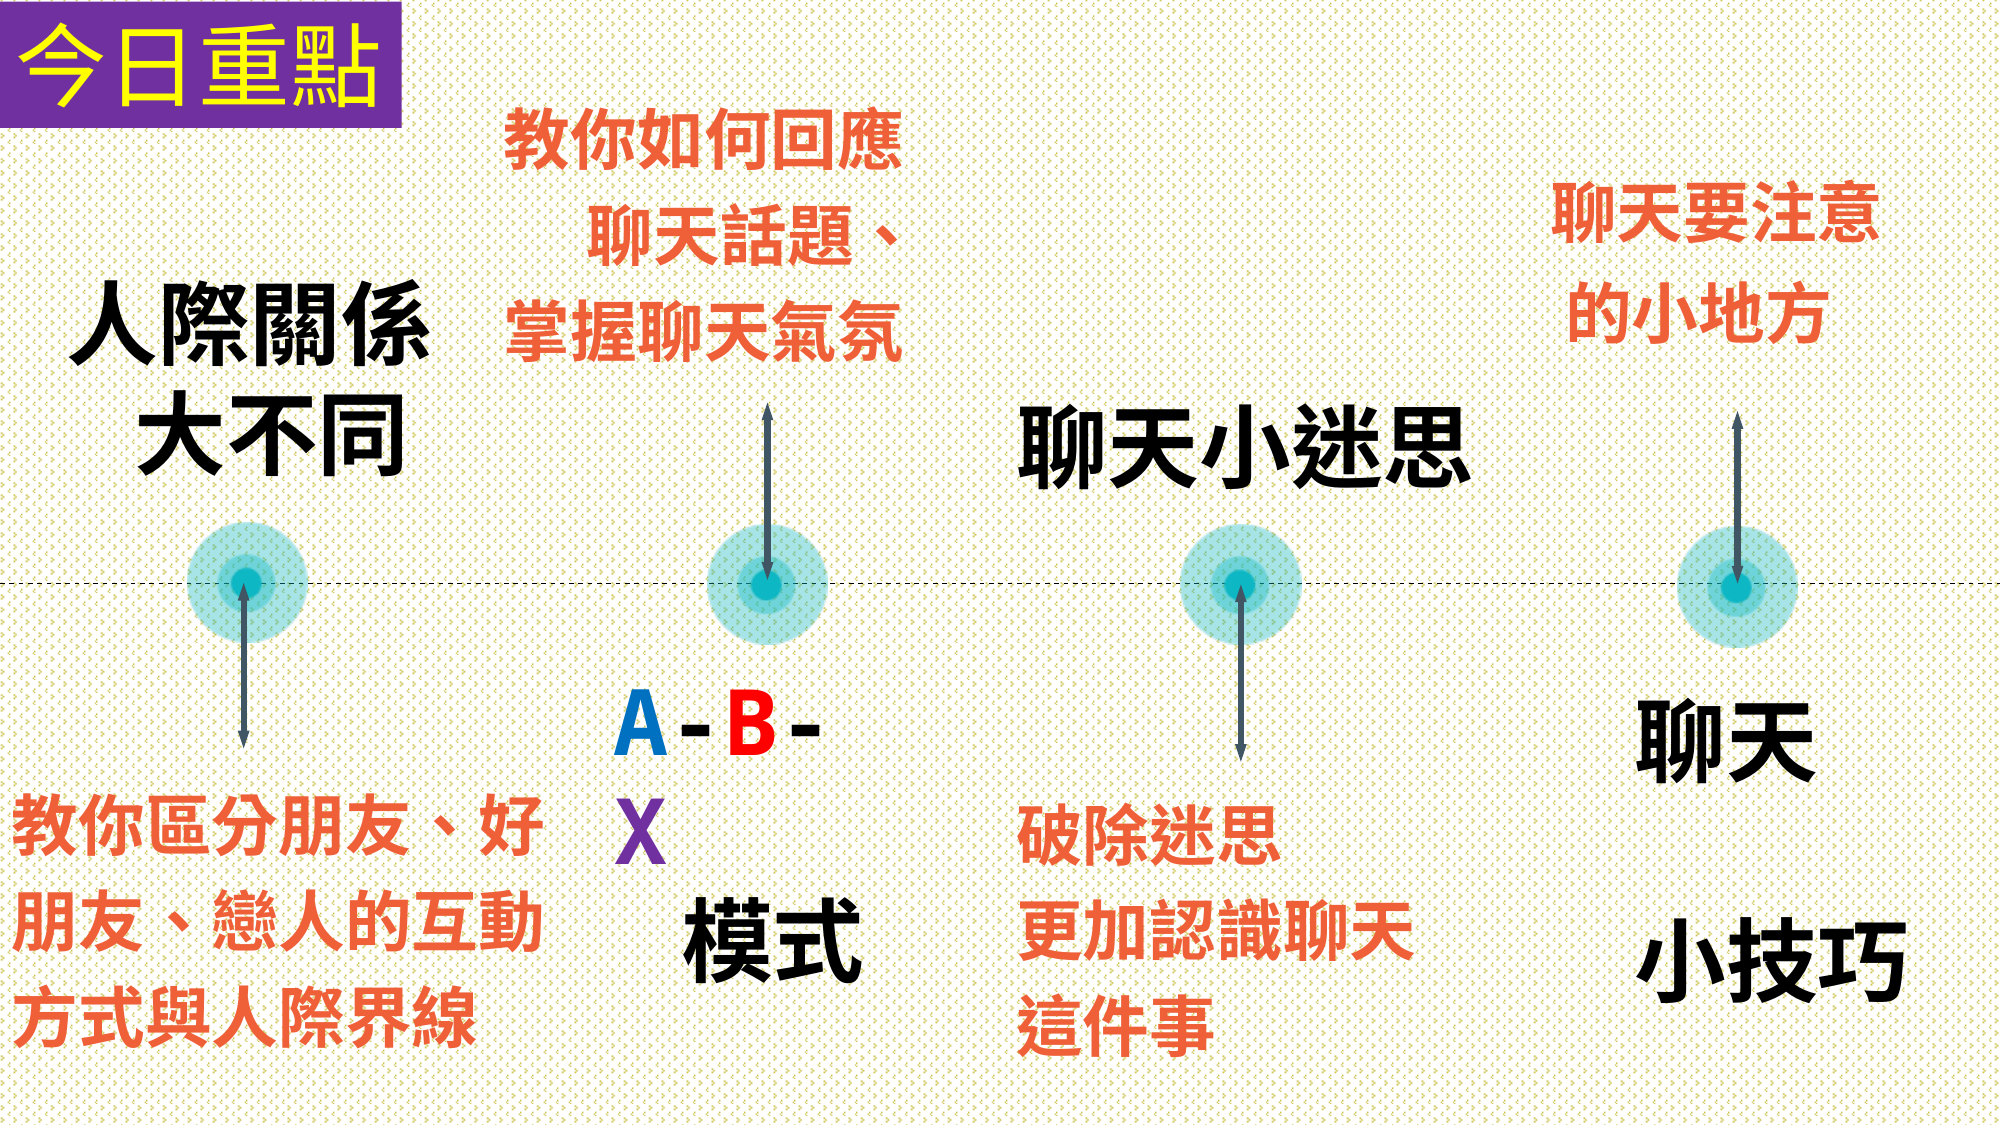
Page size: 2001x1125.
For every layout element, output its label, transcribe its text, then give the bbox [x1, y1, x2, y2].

picture [1677, 526, 1798, 648]
picture [187, 522, 308, 643]
text_box 教你區分朋友、好朋友、戀人的互動方式與人際界線 [0, 760, 598, 1067]
text_box 聊天 小技巧 [1619, 676, 1947, 914]
picture [707, 524, 828, 645]
text_box 破除迷思 更加認識聊天 這件事 [1001, 769, 1601, 1068]
text_box 聊天要注意 的小地方 [1466, 116, 2000, 354]
text_box 教你如何回應 聊天話題、 掌握聊天氣氛 [488, 74, 1168, 373]
text_box 聊天小迷思 [1001, 381, 1501, 509]
text_box 人際關係 大不同 [51, 259, 471, 497]
text_box A-B-X 模式 [598, 655, 892, 894]
text_box 今日重點 [0, 1, 402, 128]
picture [1180, 524, 1302, 645]
